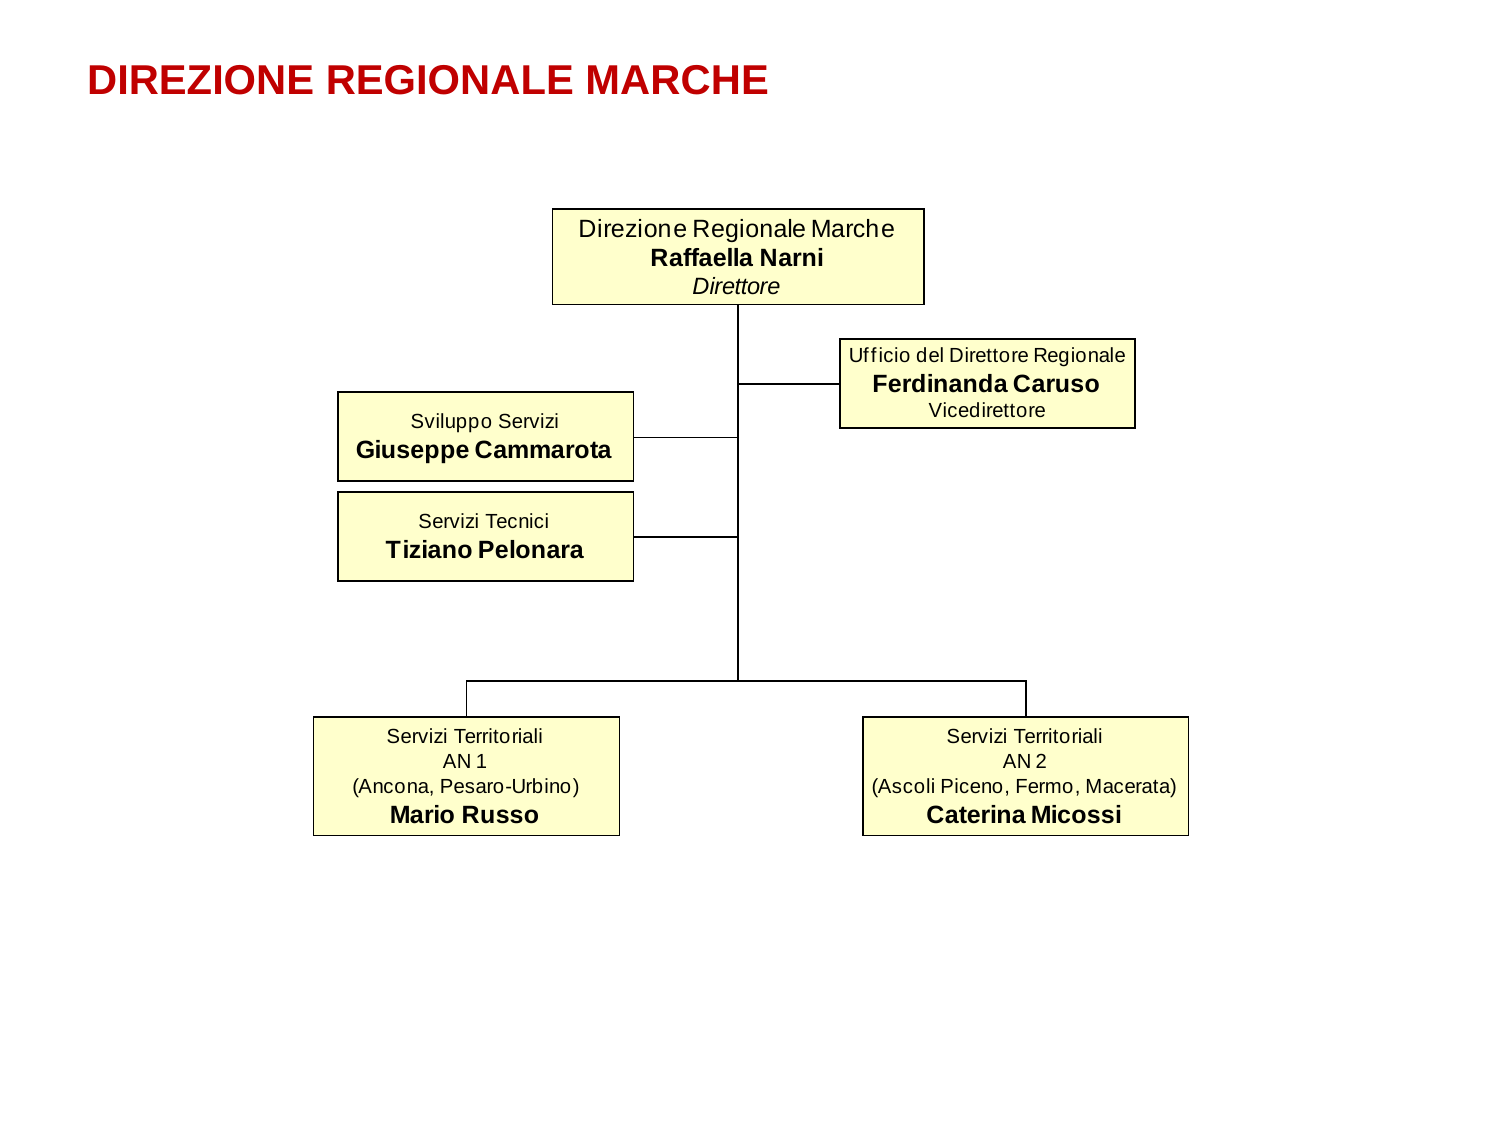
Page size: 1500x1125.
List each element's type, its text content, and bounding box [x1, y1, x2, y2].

title DIREZIONE REGIONALE MARCHE [72, 45, 1462, 128]
picture [310, 203, 1190, 837]
